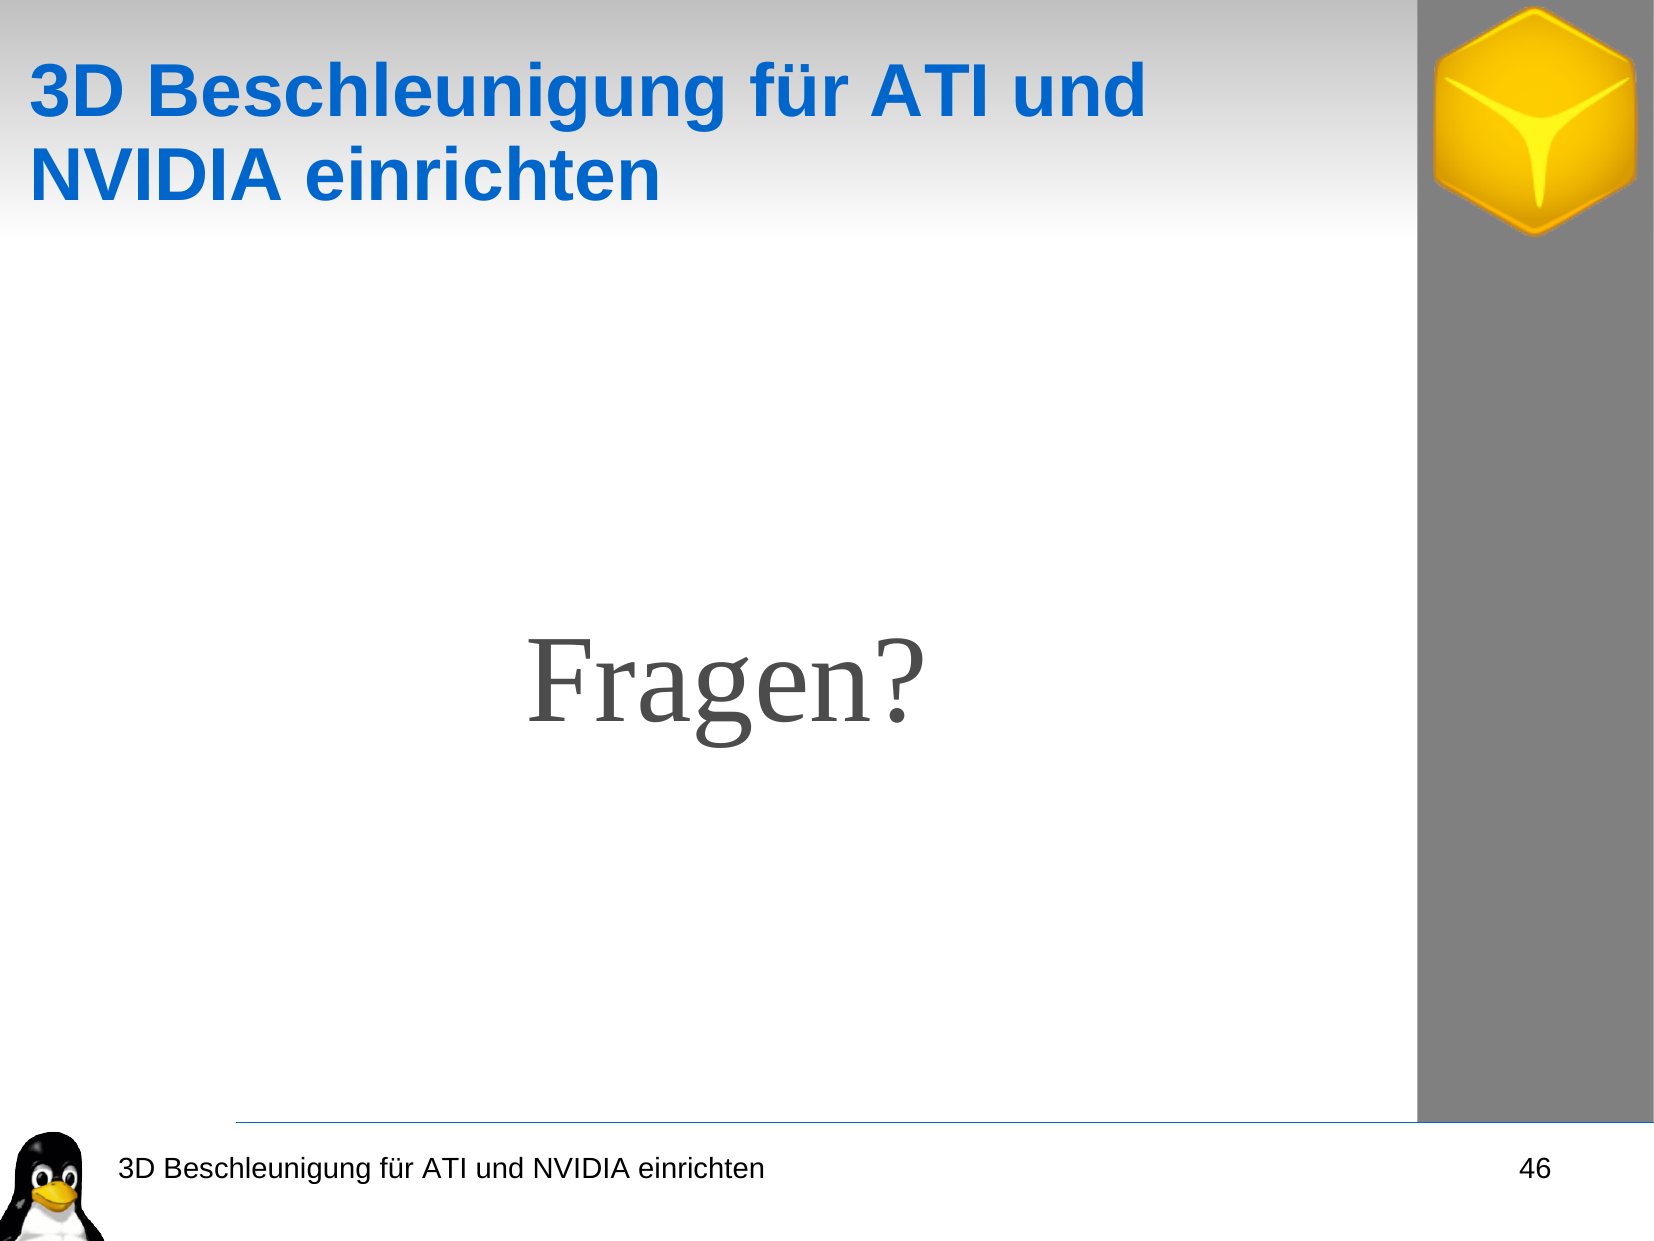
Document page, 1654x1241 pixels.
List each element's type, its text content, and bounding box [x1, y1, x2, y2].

picture [1433, 6, 1638, 237]
picture [139, 1160, 148, 1176]
subtitle Fragen? [29, 265, 1388, 1093]
picture [0, 1121, 148, 1241]
title 3D Beschleunigung für ATI und NVIDIA einrichten [29, 29, 1388, 237]
